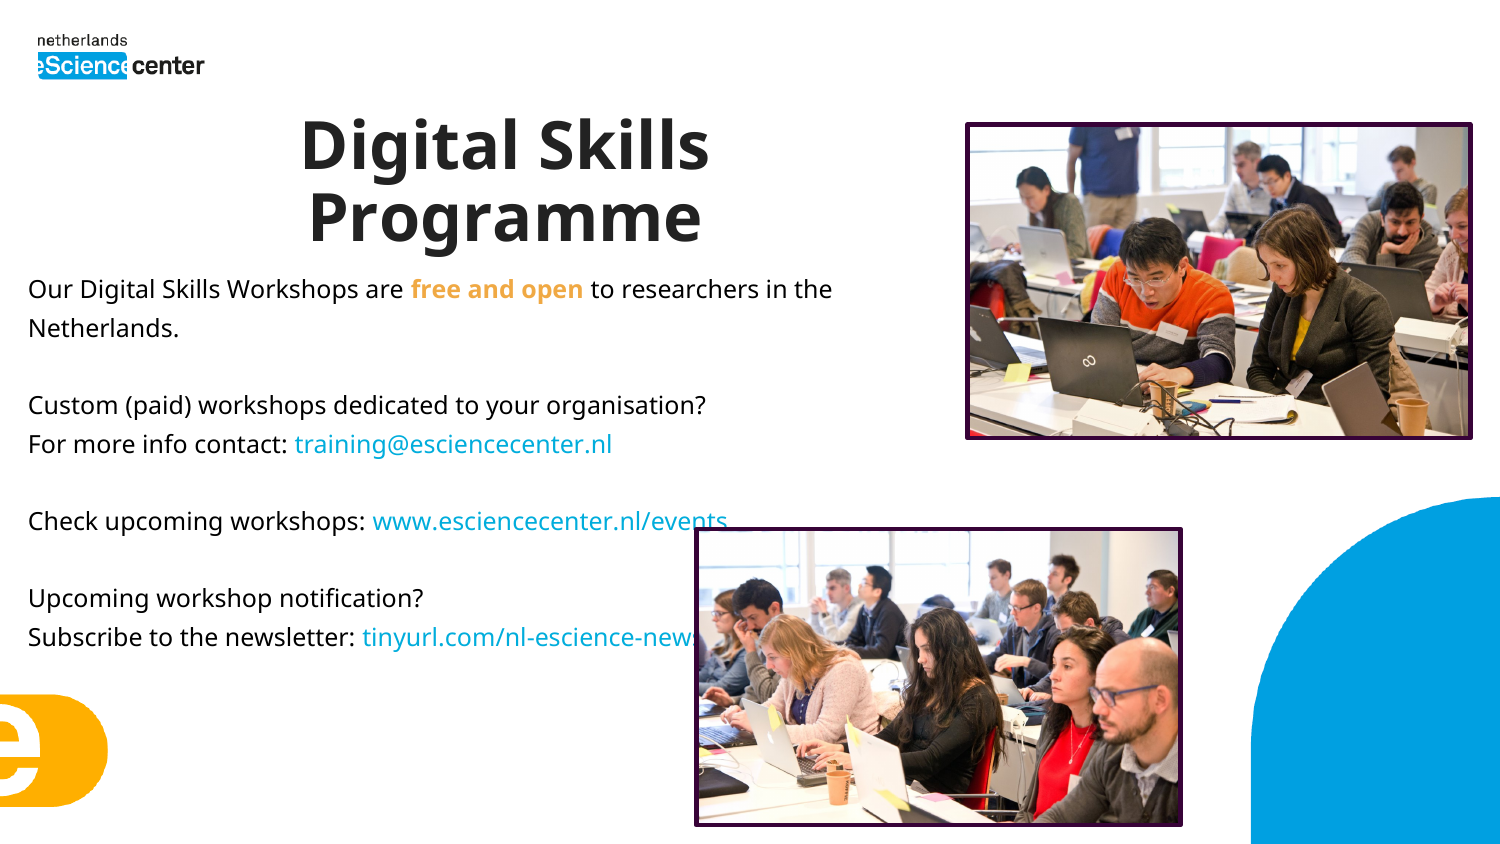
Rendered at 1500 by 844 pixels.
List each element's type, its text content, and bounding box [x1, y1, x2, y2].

text_box Our Digital Skills Workshops are free and open to researchers in the Netherlands.​ ​ Custom (paid) workshops dedicated to your organisation? For more info contact:​ training@esciencecenter.nl​ ​ Check upcoming workshops: ​www.esciencecenter.nl/events Upcoming workshop notification? Subscribe to the newsletter: ​tinyurl.com/nl-escience-news [12, 249, 904, 624]
picture [698, 531, 1178, 823]
title Digital Skills Programme​​​ [103, 106, 908, 208]
picture [970, 126, 1468, 436]
